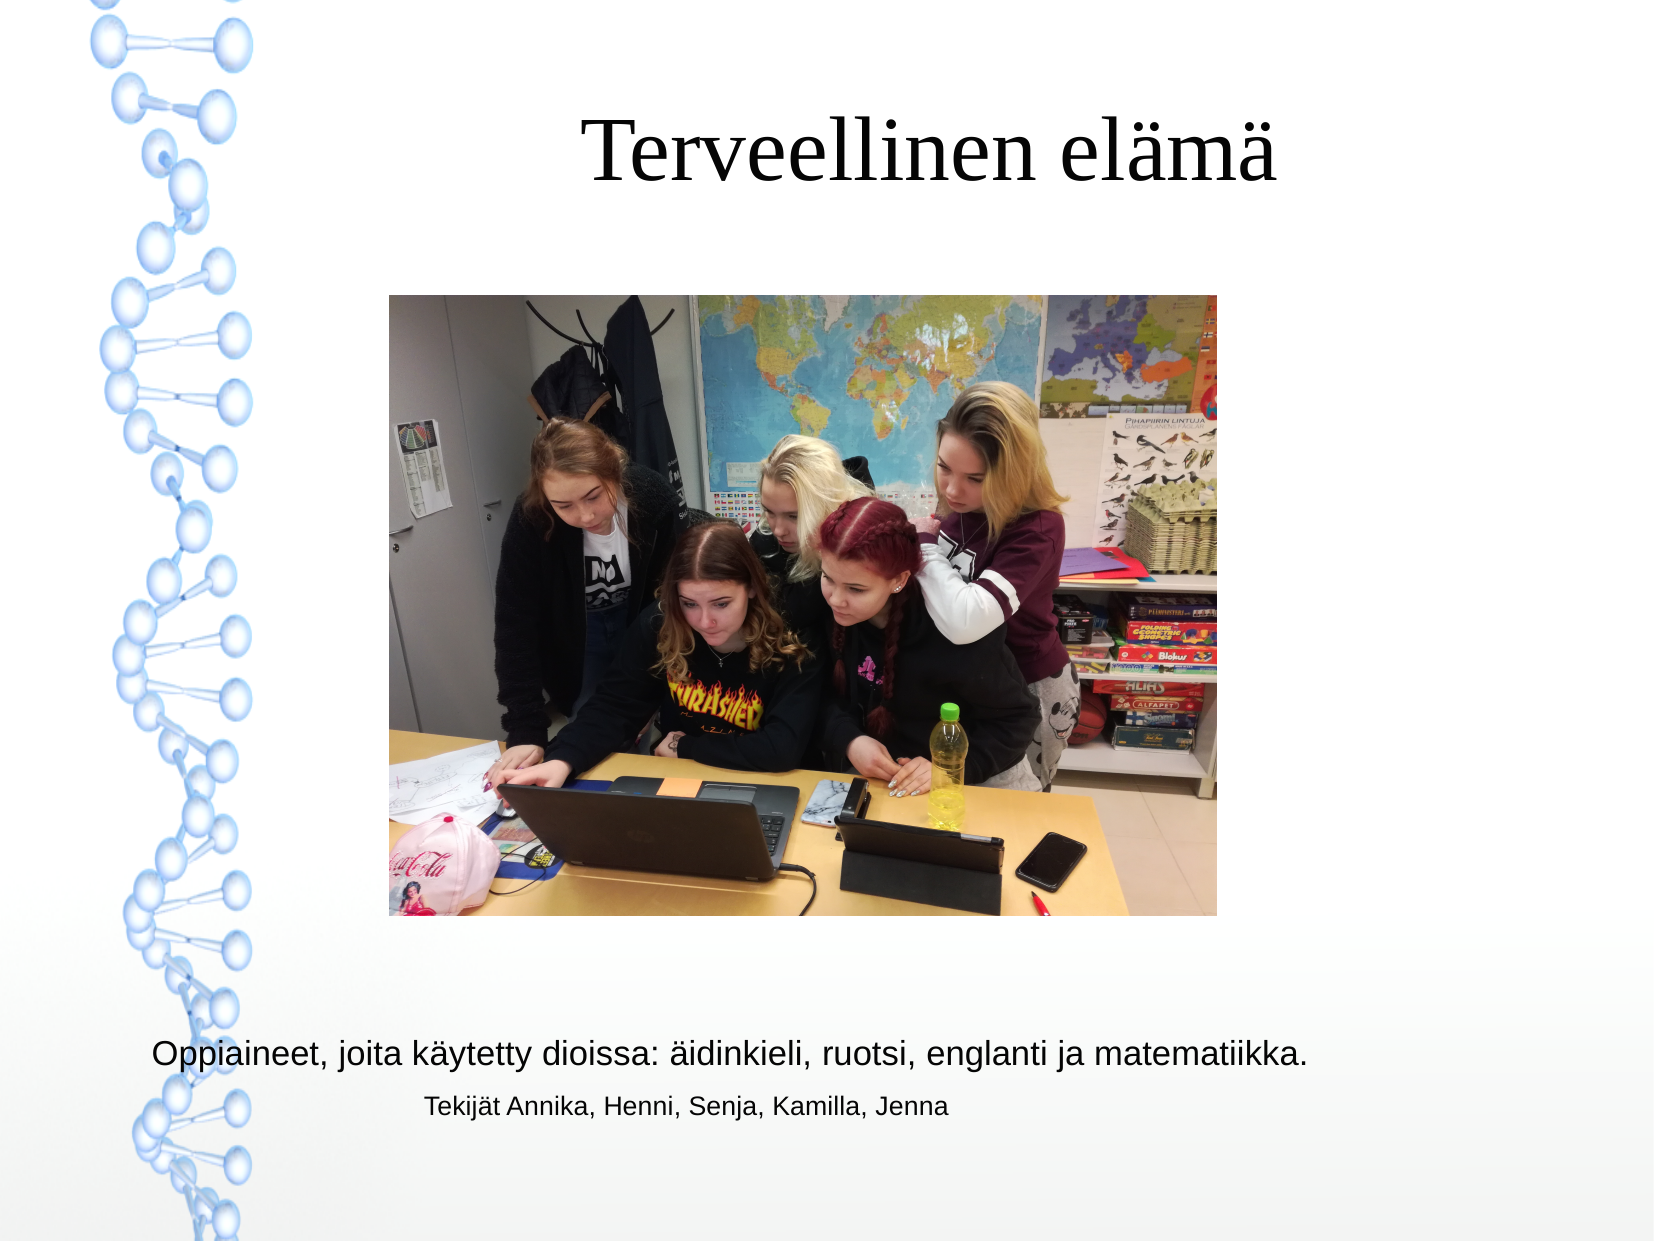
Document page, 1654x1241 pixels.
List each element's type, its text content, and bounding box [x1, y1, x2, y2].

list Oppiaineet, joita käytetty dioissa: äidinkieli, ruotsi, englanti ja matematiikka. Tekijät Annika, Henni, Senja, Kamilla, Jenna [106, 779, 1595, 1123]
title Terveellinen elämä [265, 47, 1595, 252]
picture [0, 0, 1654, 1241]
